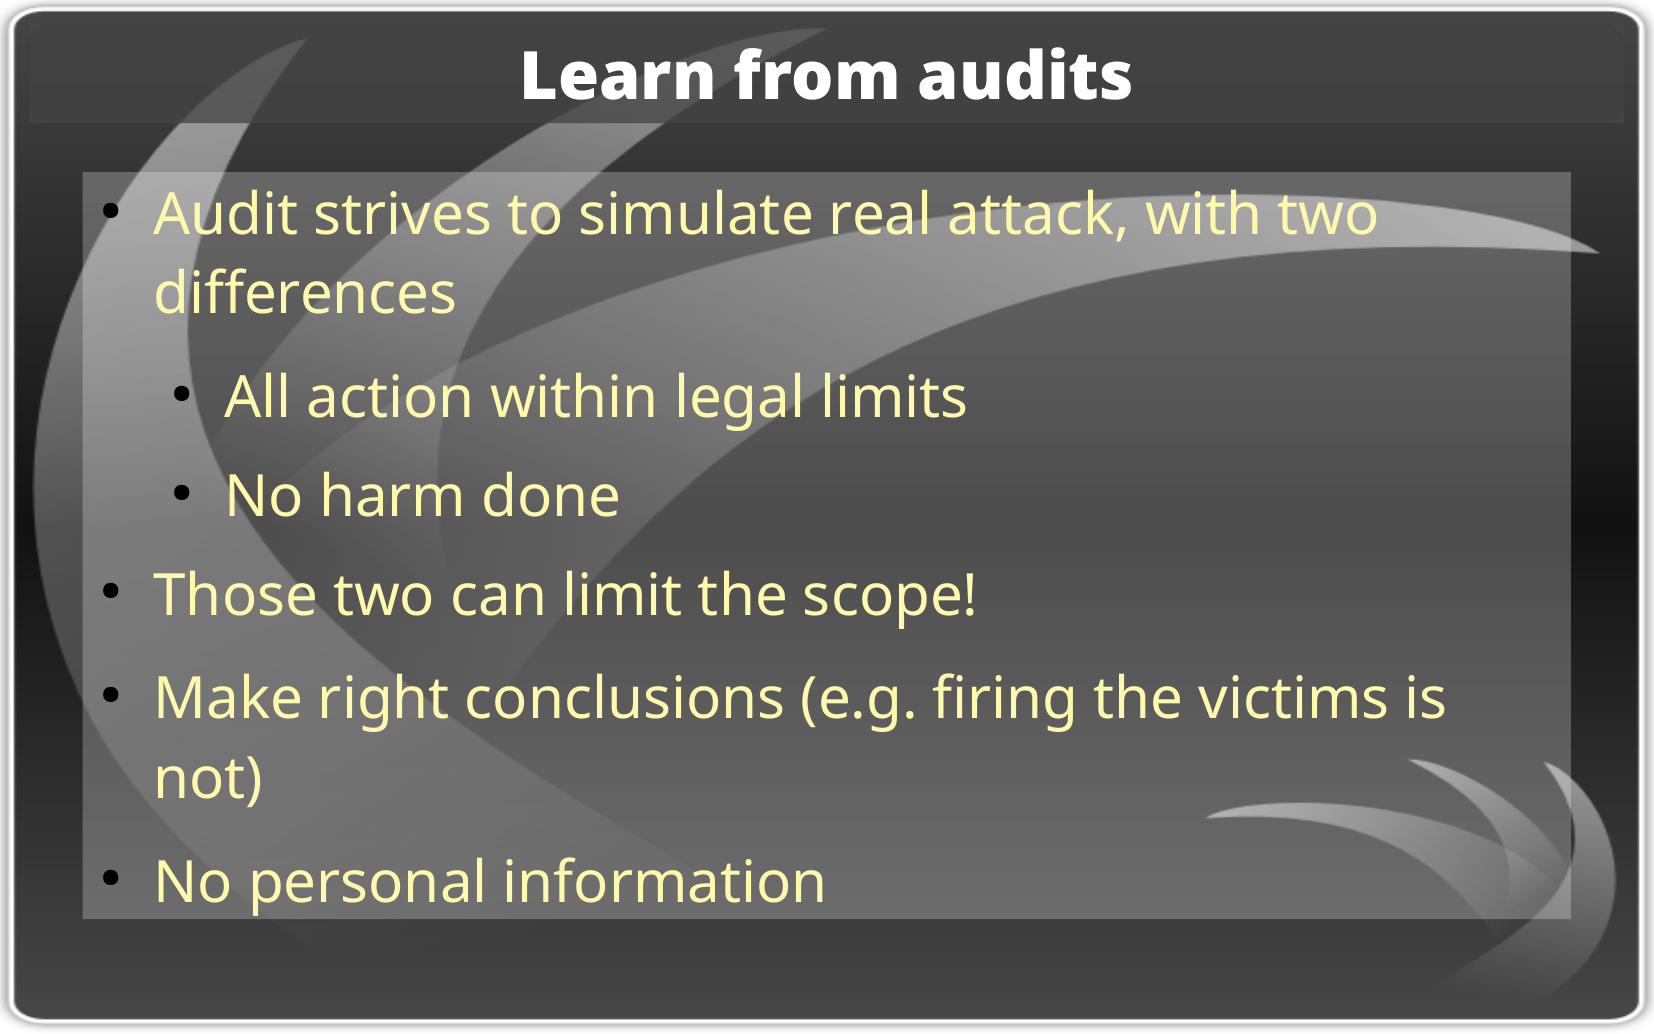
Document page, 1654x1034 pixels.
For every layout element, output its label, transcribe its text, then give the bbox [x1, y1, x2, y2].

list Audit strives to simulate real attack, with two differences All action within legal limits No harm done Those two can limit the scope! Make right conclusions (e.g. firing the victims is not) No personal information [82, 172, 1571, 823]
picture [0, 0, 1654, 1034]
title Learn from audits [29, 24, 1625, 124]
